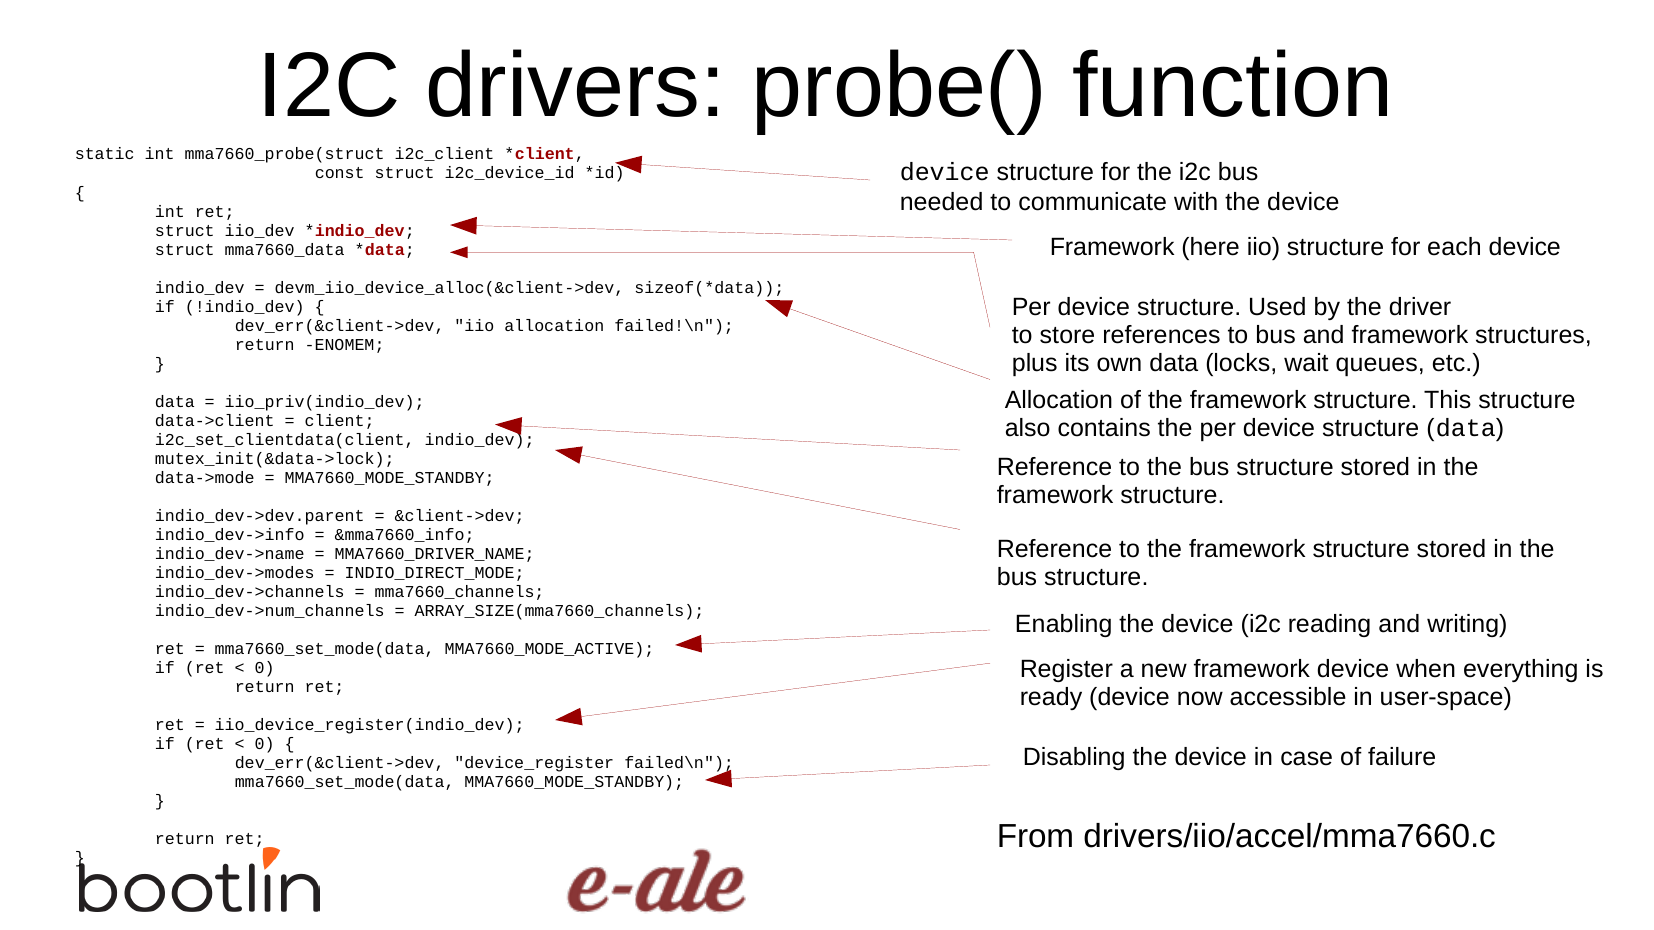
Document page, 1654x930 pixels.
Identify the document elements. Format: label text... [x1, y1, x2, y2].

text_box Framework (here iio) structure for each device [1035, 225, 1653, 270]
text_box Reference to the bus structure stored in the framework structure. [982, 445, 1606, 521]
text_box Enabling the device (i2c reading and writing) [1000, 602, 1624, 648]
title I2C drivers: probe() function [82, 7, 1571, 163]
text_box Allocation of the framework structure. This structure also contains the per device structure (data) [990, 378, 1613, 454]
text_box static int mma7660_probe(struct i2c_client *client, const struct i2c_device_id *id) { int ret; struct iio_dev *indio_dev; struct mma7660_data *data; indio_dev = devm_iio_device_alloc(&client->dev, sizeof(*data)); if (!indio_dev) { dev_err(&client->dev, "iio allocation failed!\n"); return -ENOMEM; } data = iio_priv(indio_dev); data->client = client; i2c_set_clientdata(client, indio_dev); mutex_init(&data->lock); data->mode = MMA7660_MODE_STANDBY; indio_dev->dev.parent = &client->dev; indio_dev->info = &mma7660_info; indio_dev->name = MMA7660_DRIVER_NAME; indio_dev->modes = INDIO_DIRECT_MODE; indio_dev->channels = mma7660_channels; indio_dev->num_channels = ARRAY_SIZE(mma7660_channels); ret = mma7660_set_mode(data, MMA7660_MODE_ACTIVE); if (ret < 0) return ret; ret = iio_device_register(indio_dev); if (ret < 0) { dev_err(&client->dev, "device_register failed\n"); mma7660_set_mode(data, MMA7660_MODE_STANDBY); } return ret; } [60, 138, 826, 877]
picture [79, 877, 320, 912]
text_box Per device structure. Used by the driver to store references to bus and framework structures, plus its own data (locks, wait queues, etc.) [997, 284, 1621, 384]
text_box Reference to the framework structure stored in the bus structure. [982, 527, 1606, 603]
text_box Disabling the device in case of failure [1008, 735, 1617, 781]
text_box Register a new framework device when everything is ready (device now accessible in user-space) [1005, 647, 1628, 723]
text_box device structure for the i2c bus needed to communicate with the device [885, 150, 1356, 224]
picture [565, 877, 749, 915]
text_box From drivers/iio/accel/mma7660.c [982, 810, 1606, 886]
